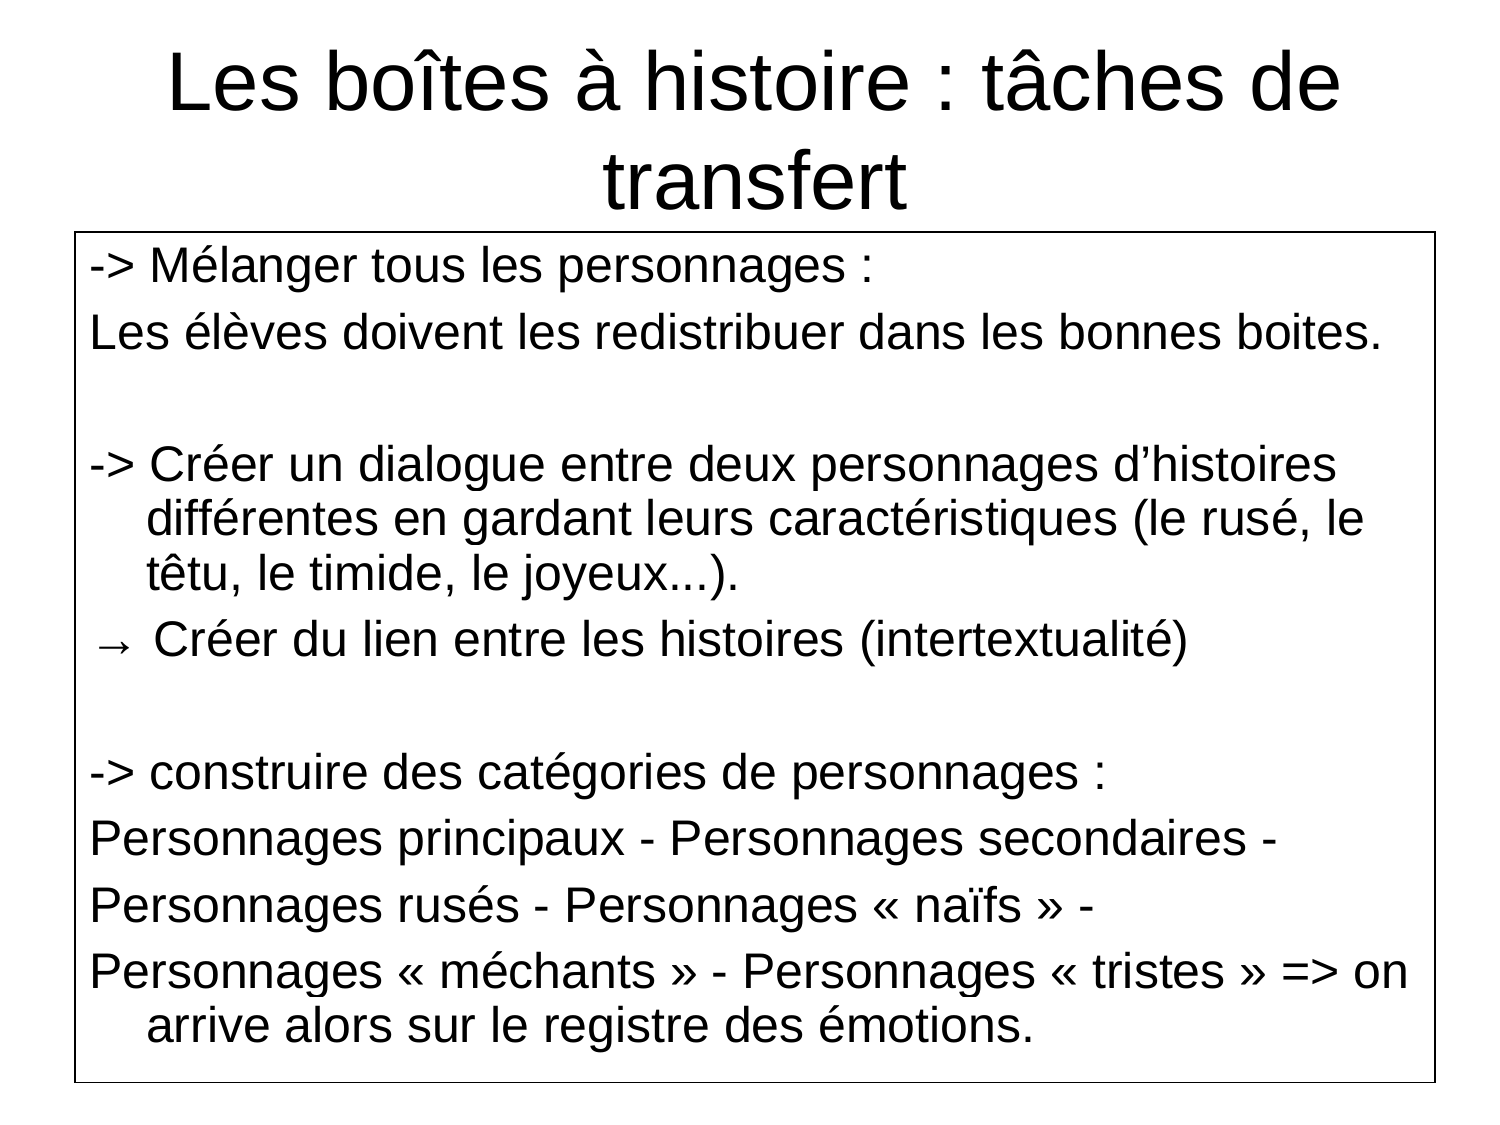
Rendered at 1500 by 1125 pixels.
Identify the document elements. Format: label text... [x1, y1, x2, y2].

list -> Mélanger tous les personnages : Les élèves doivent les redistribuer dans les bonnes boites. -> Créer un dialogue entre deux personnages d’histoires différentes en gardant leurs caractéristiques (le rusé, le têtu, le timide, le joyeux...). → Créer du lien entre les histoires (intertextualité) -> construire des catégories de personnages : Personnages principaux - Personnages secondaires - Personnages rusés - Personnages « naïfs » - Personnages « méchants » - Personnages « tristes » => on arrive alors sur le registre des émotions. [75, 231, 1436, 1083]
title Les boîtes à histoire : tâches de transfert [75, 45, 1436, 209]
